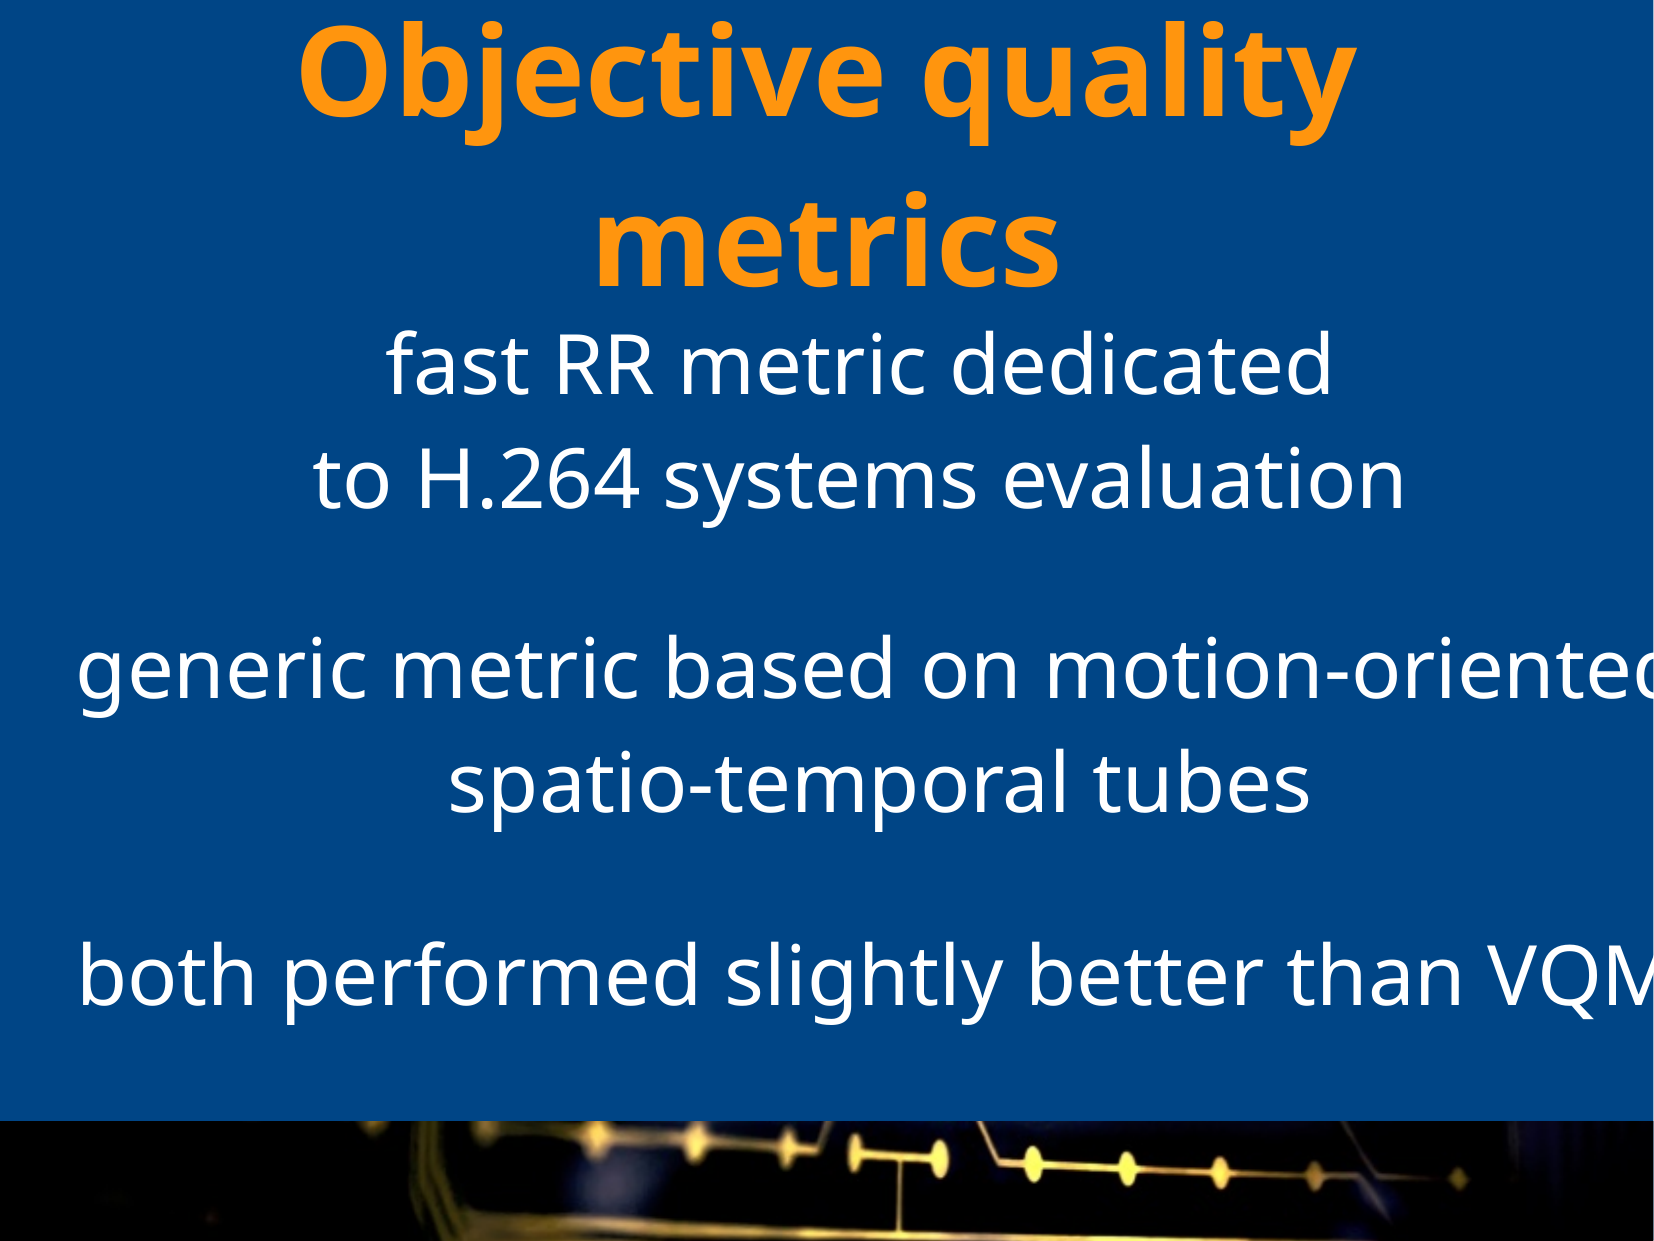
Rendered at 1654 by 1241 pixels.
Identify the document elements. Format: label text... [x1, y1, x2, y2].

title Objective quality metrics [82, 56, 1571, 250]
picture [0, 1121, 1654, 1241]
text_box both performed slightly better than VQM [61, 908, 1593, 1018]
text_box generic metric based on motion-oriented spatio-temporal tubes [61, 602, 1593, 810]
text_box fast RR metric dedicated to H.264 systems evaluation [297, 298, 1356, 502]
